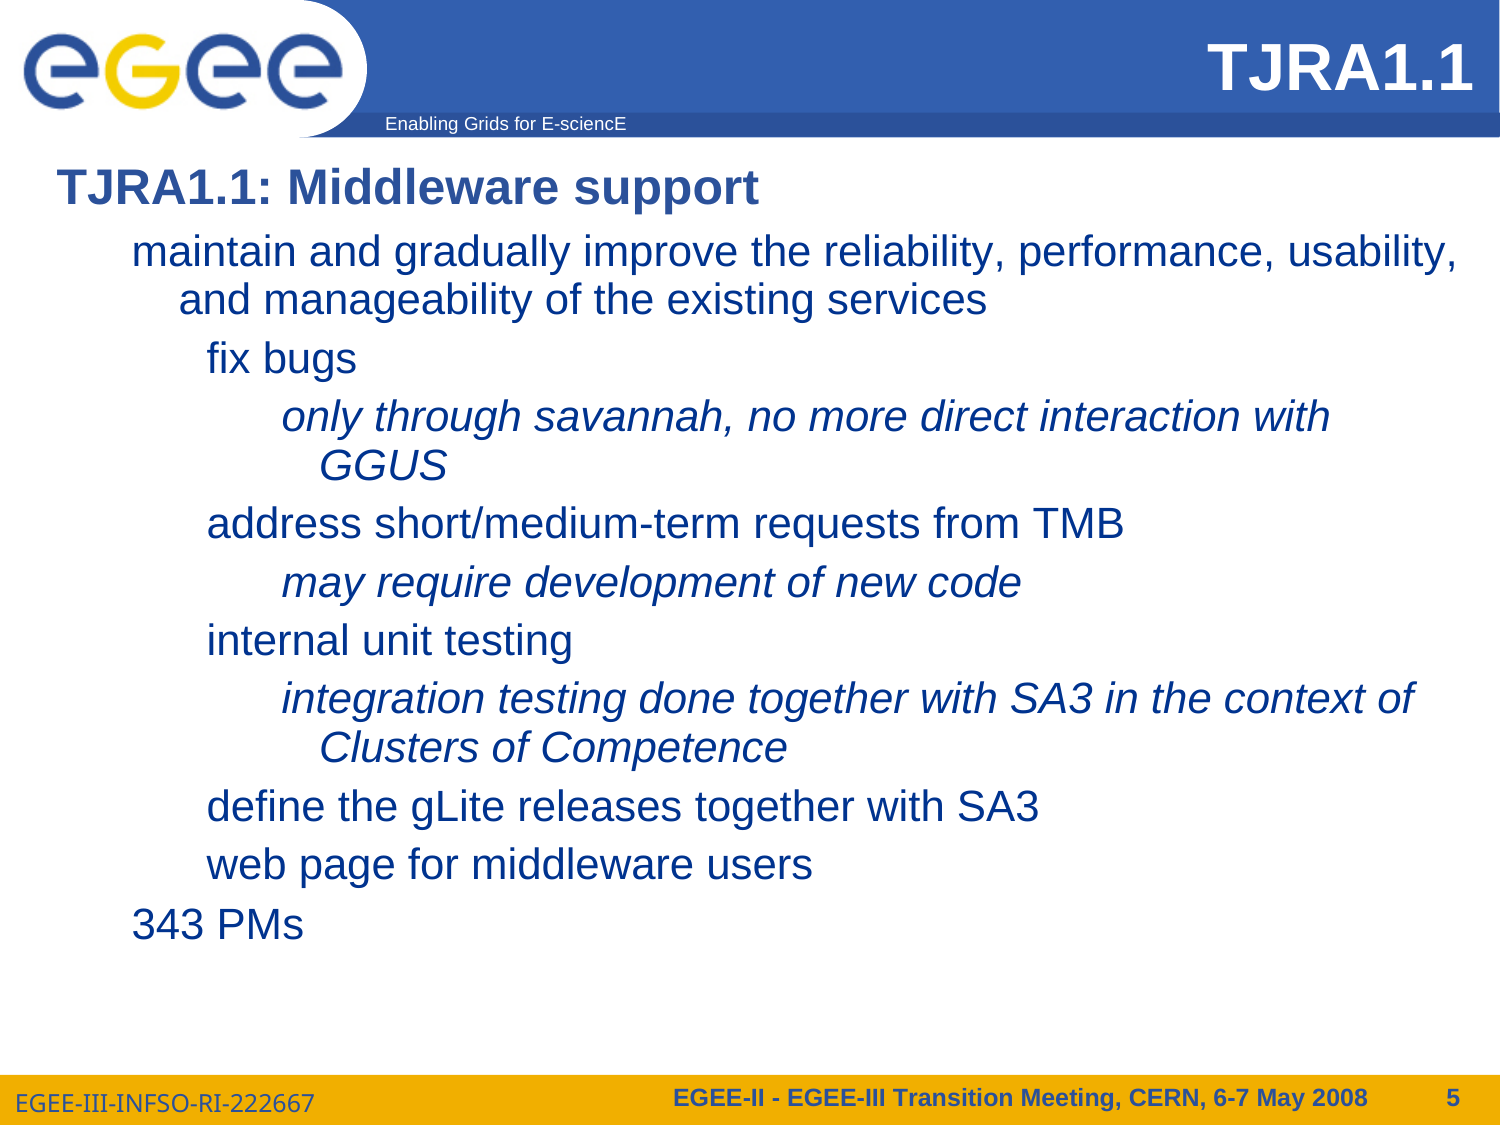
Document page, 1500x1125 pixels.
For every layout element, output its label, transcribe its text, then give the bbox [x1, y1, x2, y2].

title TJRA1.1 [369, 0, 1475, 148]
list TJRA1.1: Middleware support maintain and gradually improve the reliability, performance, usability, and manageability of the existing services fix bugs only through savannah, no more direct interaction with GGUS address short/medium-term requests from TMB may require development of new code internal unit testing integration testing done together with SA3 in the context of Clusters of Competence define the gLite releases together with SA3 web page for middleware users 343 PMs [56, 159, 1466, 1036]
picture [18, 30, 349, 112]
